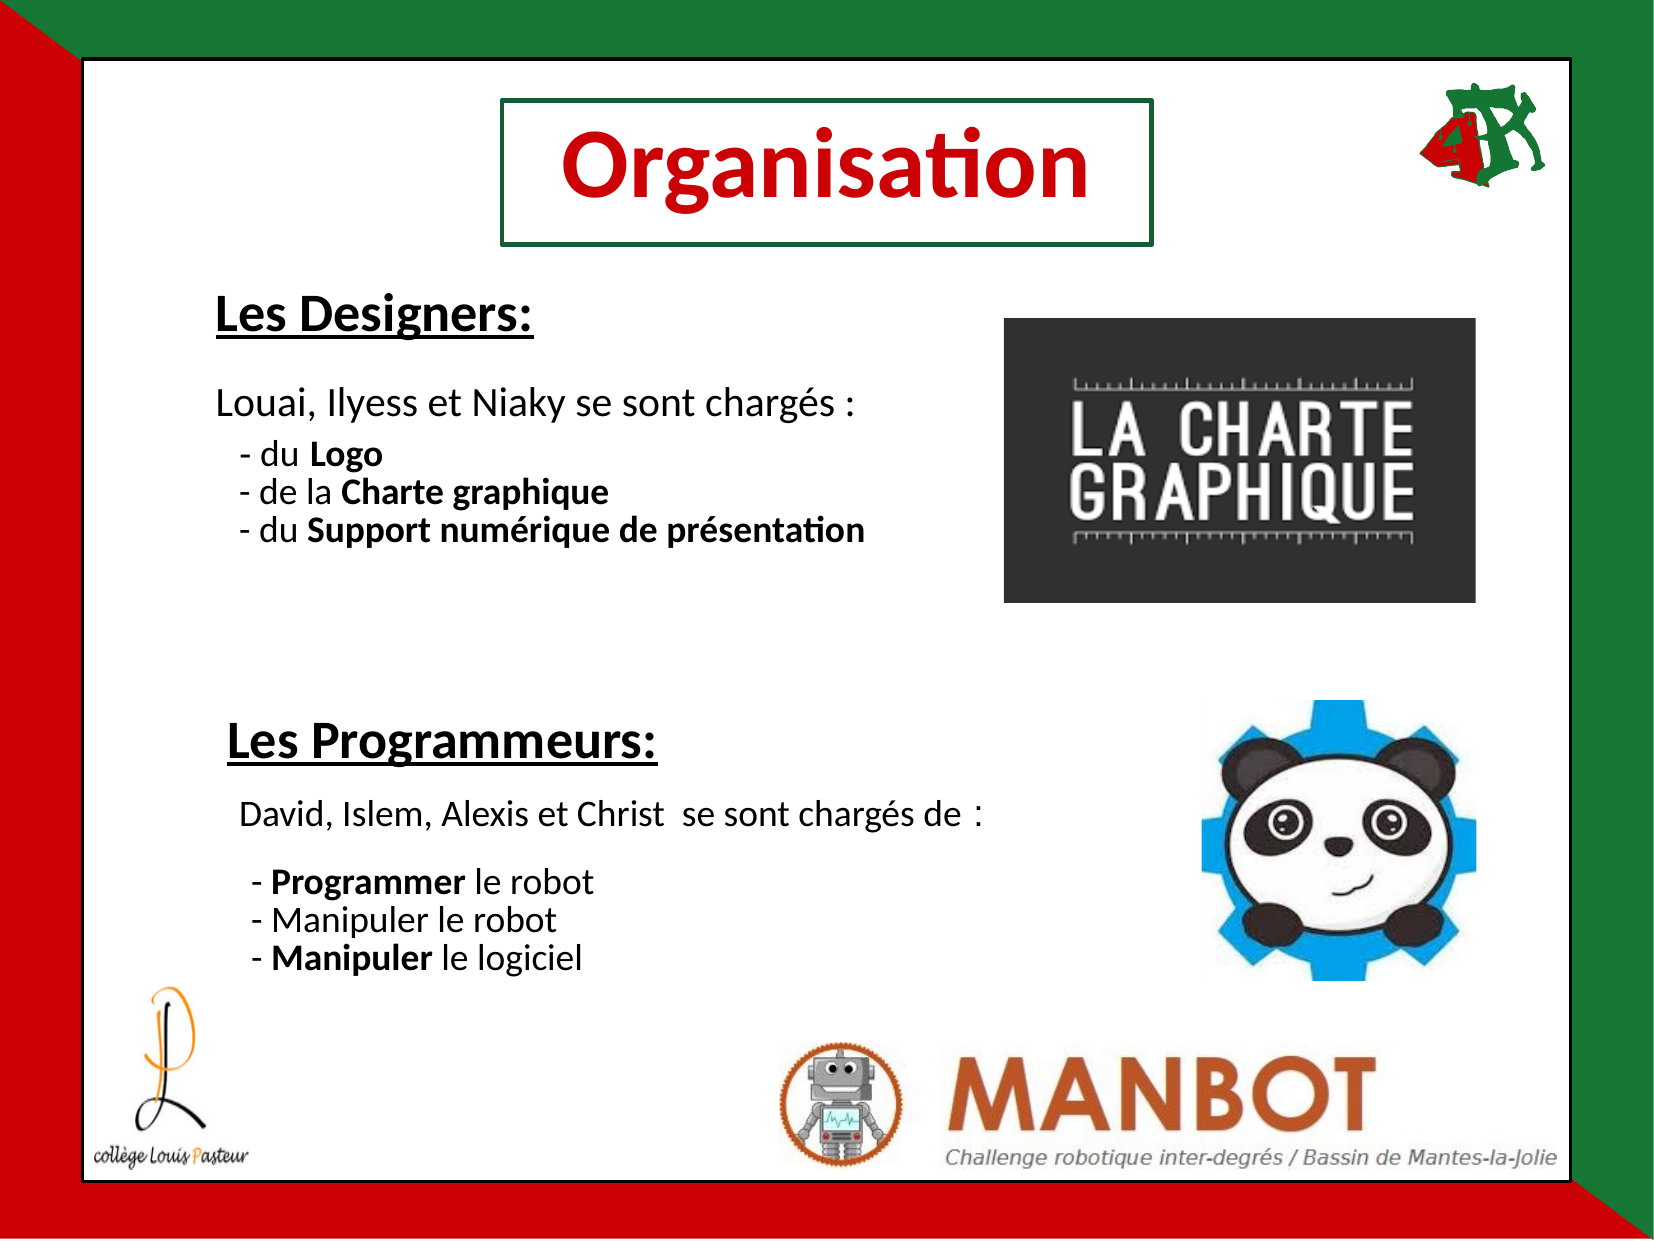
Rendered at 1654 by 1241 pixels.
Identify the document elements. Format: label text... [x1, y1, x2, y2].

text_box Les Programmeurs: [212, 710, 674, 780]
picture [1201, 700, 1477, 981]
text_box - Programmer le robot - Manipuler le robot - Manipuler le logiciel [236, 859, 709, 988]
picture [1405, 70, 1561, 201]
text_box Les Designers: [200, 283, 549, 353]
text_box Organisation [501, 100, 1152, 245]
picture [94, 986, 249, 1170]
picture [779, 1042, 1557, 1170]
text_box Islem, David, Alexis et Christ : Programmation [826, 1110, 1477, 1241]
picture [1003, 318, 1476, 603]
text_box Louai, Ilyess et Niaky se sont chargés : [200, 377, 934, 435]
picture [1240, 912, 1244, 922]
text_box David, Islem, Alexis et Christ se sont chargés de : [224, 785, 1066, 844]
text_box - du Logo - de la Charte graphique - du Support numérique de présentation [224, 425, 898, 595]
